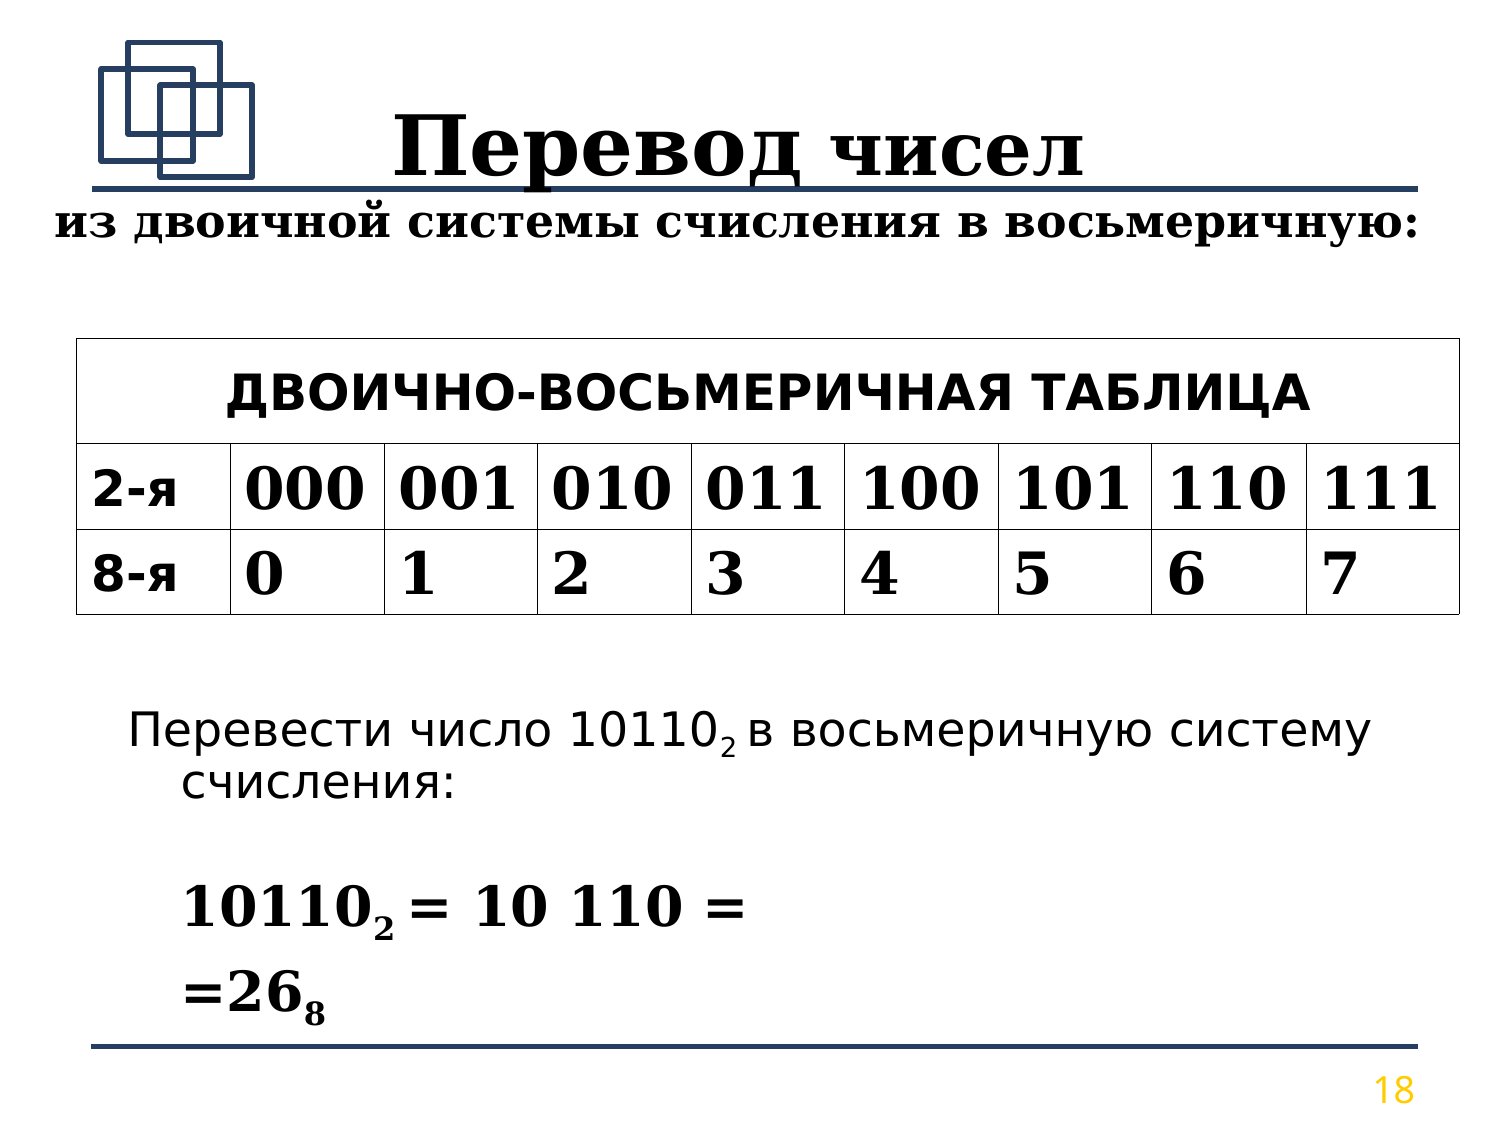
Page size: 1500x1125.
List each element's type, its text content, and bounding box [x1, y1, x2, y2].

table_cell 001 [385, 444, 537, 529]
table_cell 1 [385, 530, 537, 614]
table_cell 5 [999, 530, 1151, 614]
table_cell 2 [538, 530, 691, 614]
title Перевод чисел из двоичной системы счисления в восьмеричную: [0, 49, 1477, 290]
table_cell 100 [845, 444, 998, 529]
table_cell 8-я [77, 530, 230, 614]
table_cell 7 [1307, 530, 1459, 614]
table_cell 6 [1152, 530, 1306, 614]
table_cell 2-я [77, 444, 230, 529]
text_box Перевести число 101102 в восьмеричную систему счисления: 101102 = 10 110 = =268 [112, 691, 1388, 1035]
table_cell 111 [1307, 444, 1459, 529]
table_cell 000 [231, 444, 384, 529]
table_header ДВОИЧНО-ВОСЬМЕРИЧНАЯ ТАБЛИЦА [77, 339, 1459, 443]
table_cell 3 [692, 530, 844, 614]
table_cell 011 [692, 444, 844, 529]
table_cell 0 [231, 530, 384, 614]
table_cell 110 [1152, 444, 1306, 529]
table_cell 101 [999, 444, 1151, 529]
table_cell 4 [845, 530, 998, 614]
table_cell 010 [538, 444, 691, 529]
